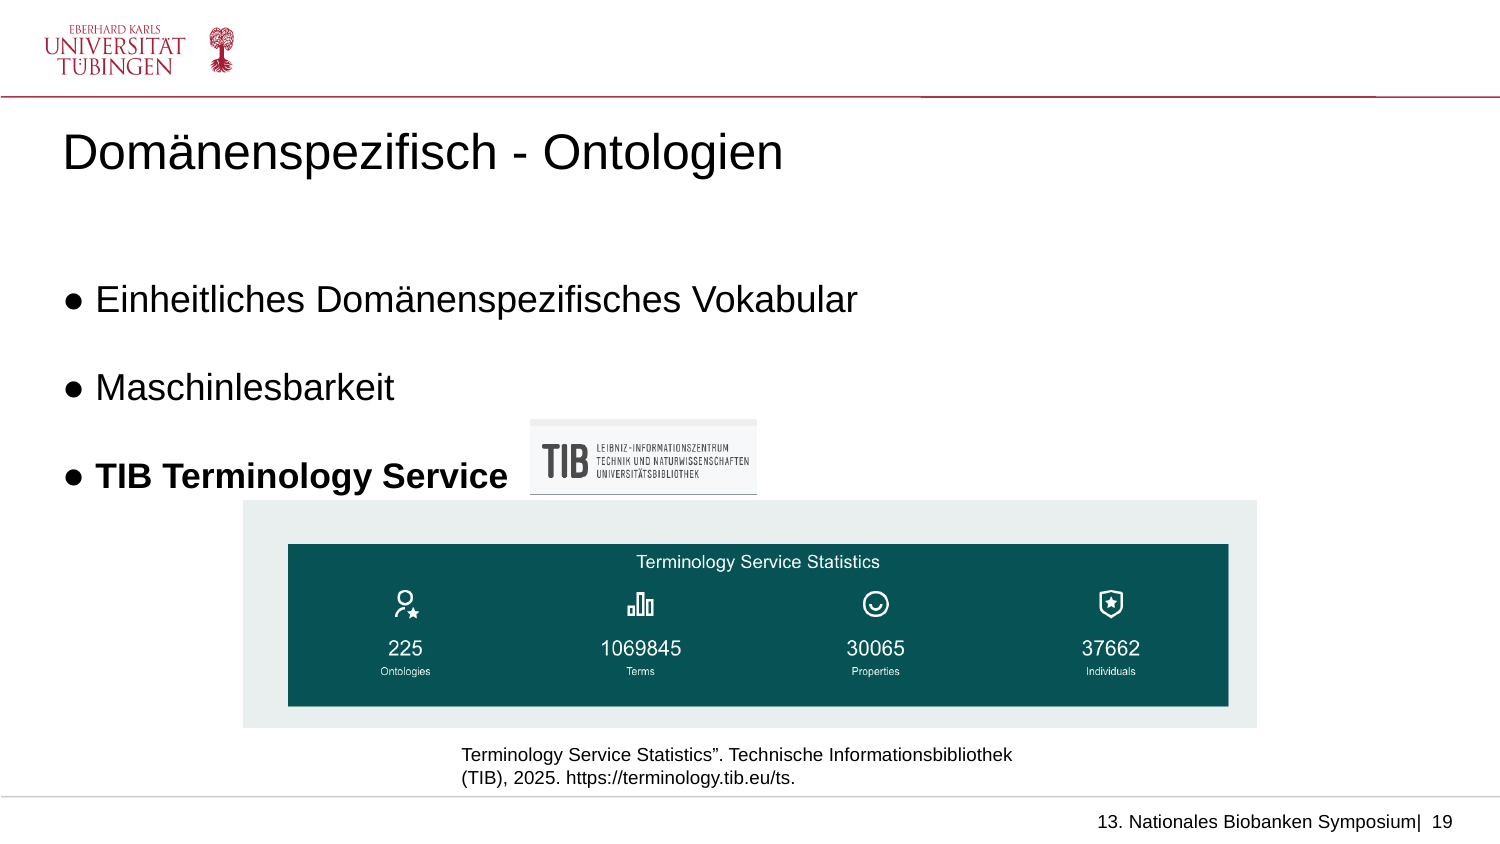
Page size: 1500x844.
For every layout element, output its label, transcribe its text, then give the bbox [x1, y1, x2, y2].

title Domänenspezifisch - Ontologien [47, 104, 1453, 190]
text_box Terminology Service Statistics”. Technische Informationsbibliothek (TIB), 2025. https://terminology.tib.eu/ts. [446, 728, 1054, 803]
picture [44, 25, 234, 75]
picture [243, 501, 1257, 728]
list ● Einheitliches Domänenspezifisches Vokabular ● Maschinlesbarkeit ● TIB Terminology Service [47, 237, 1453, 501]
picture [530, 419, 757, 495]
